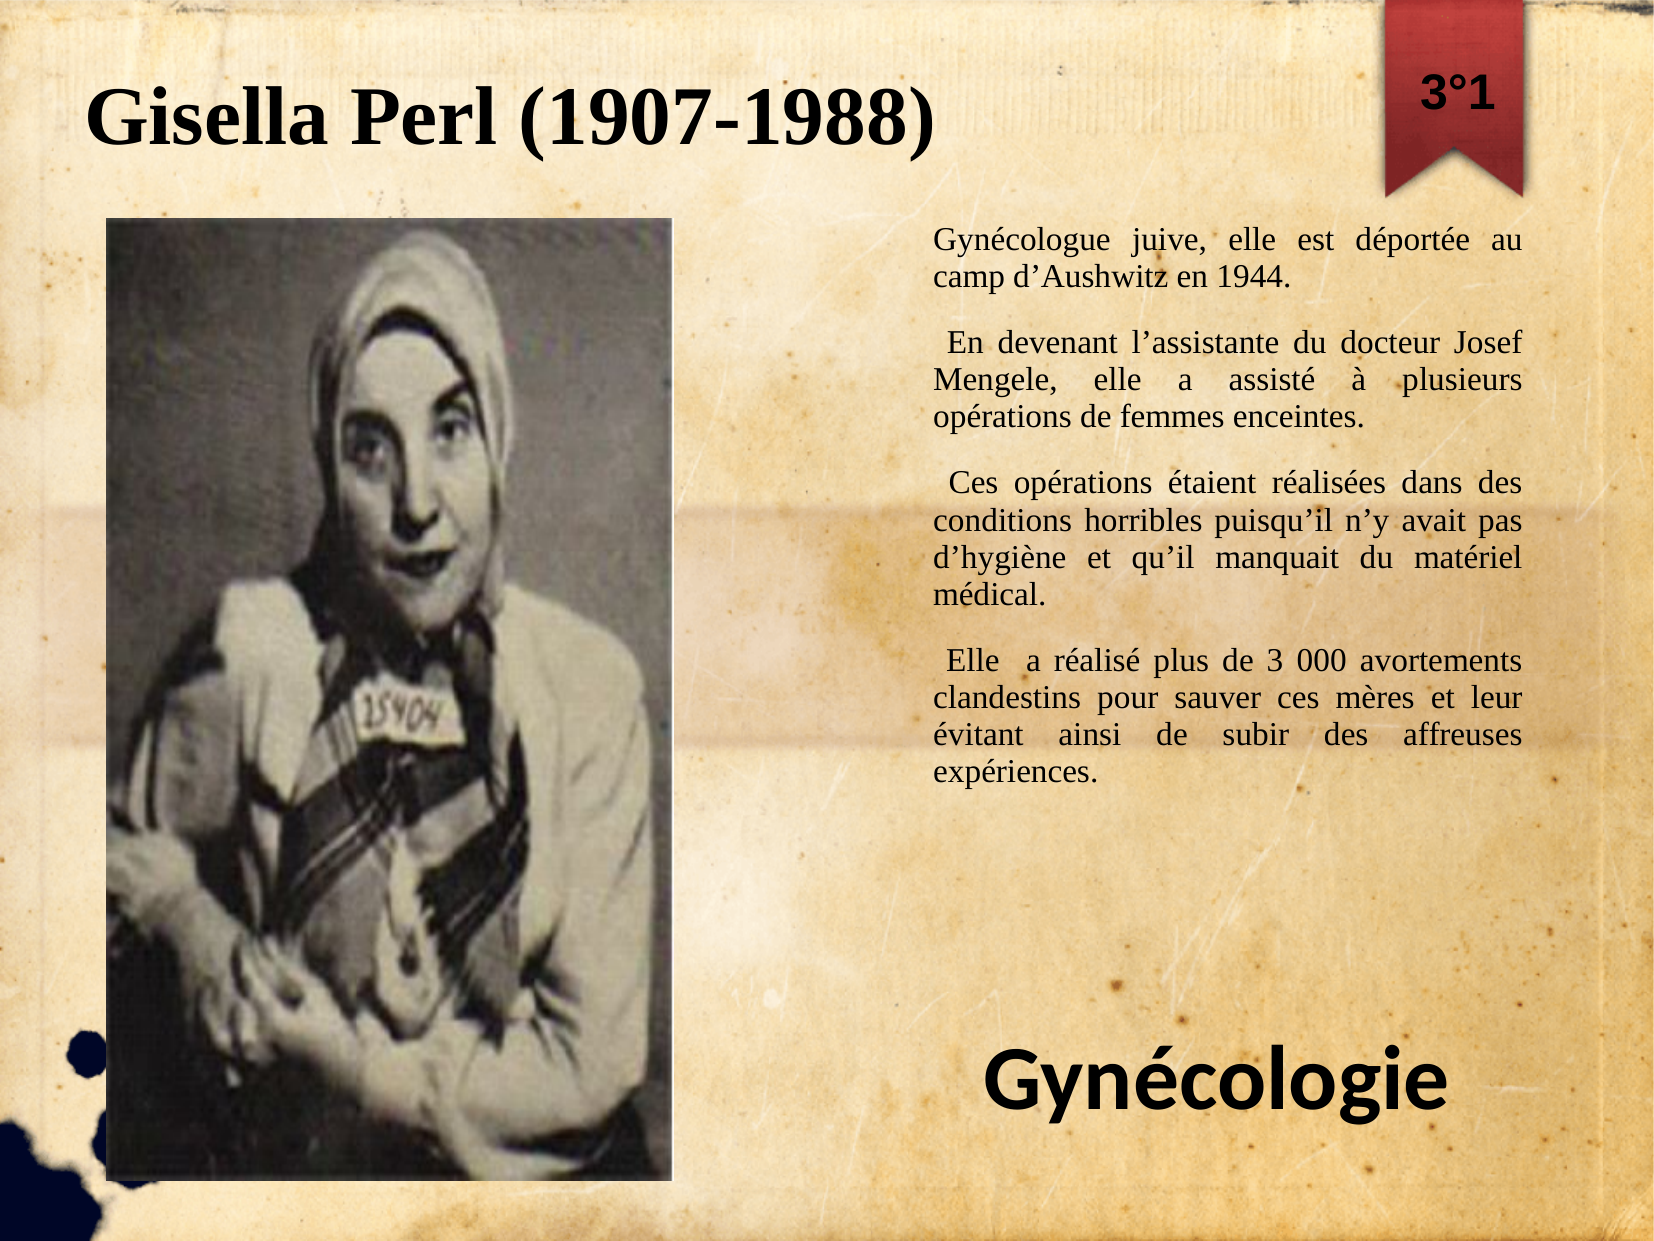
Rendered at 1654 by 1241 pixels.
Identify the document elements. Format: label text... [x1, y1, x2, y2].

text_box Gisella Perl (1907-1988) [69, 62, 993, 329]
text_box 3°1 [1405, 57, 1512, 189]
list Gynécologue juive, elle est déportée au camp d’Aushwitz en 1944. En devenant l’assistante du docteur Josef Mengele, elle a assisté à plusieurs opérations de femmes enceintes. Ces opérations étaient réalisées dans des conditions horribles puisqu’il n’y avait pas d’hygiène et qu’il manquait du matériel médical. Elle a réalisé plus de 3 000 avortements clandestins pour sauver ces mères et leur évitant ainsi de subir des affreuses expériences. [862, 220, 1524, 1050]
picture [0, 0, 1654, 1241]
title Gynécologie [803, 960, 1619, 1213]
